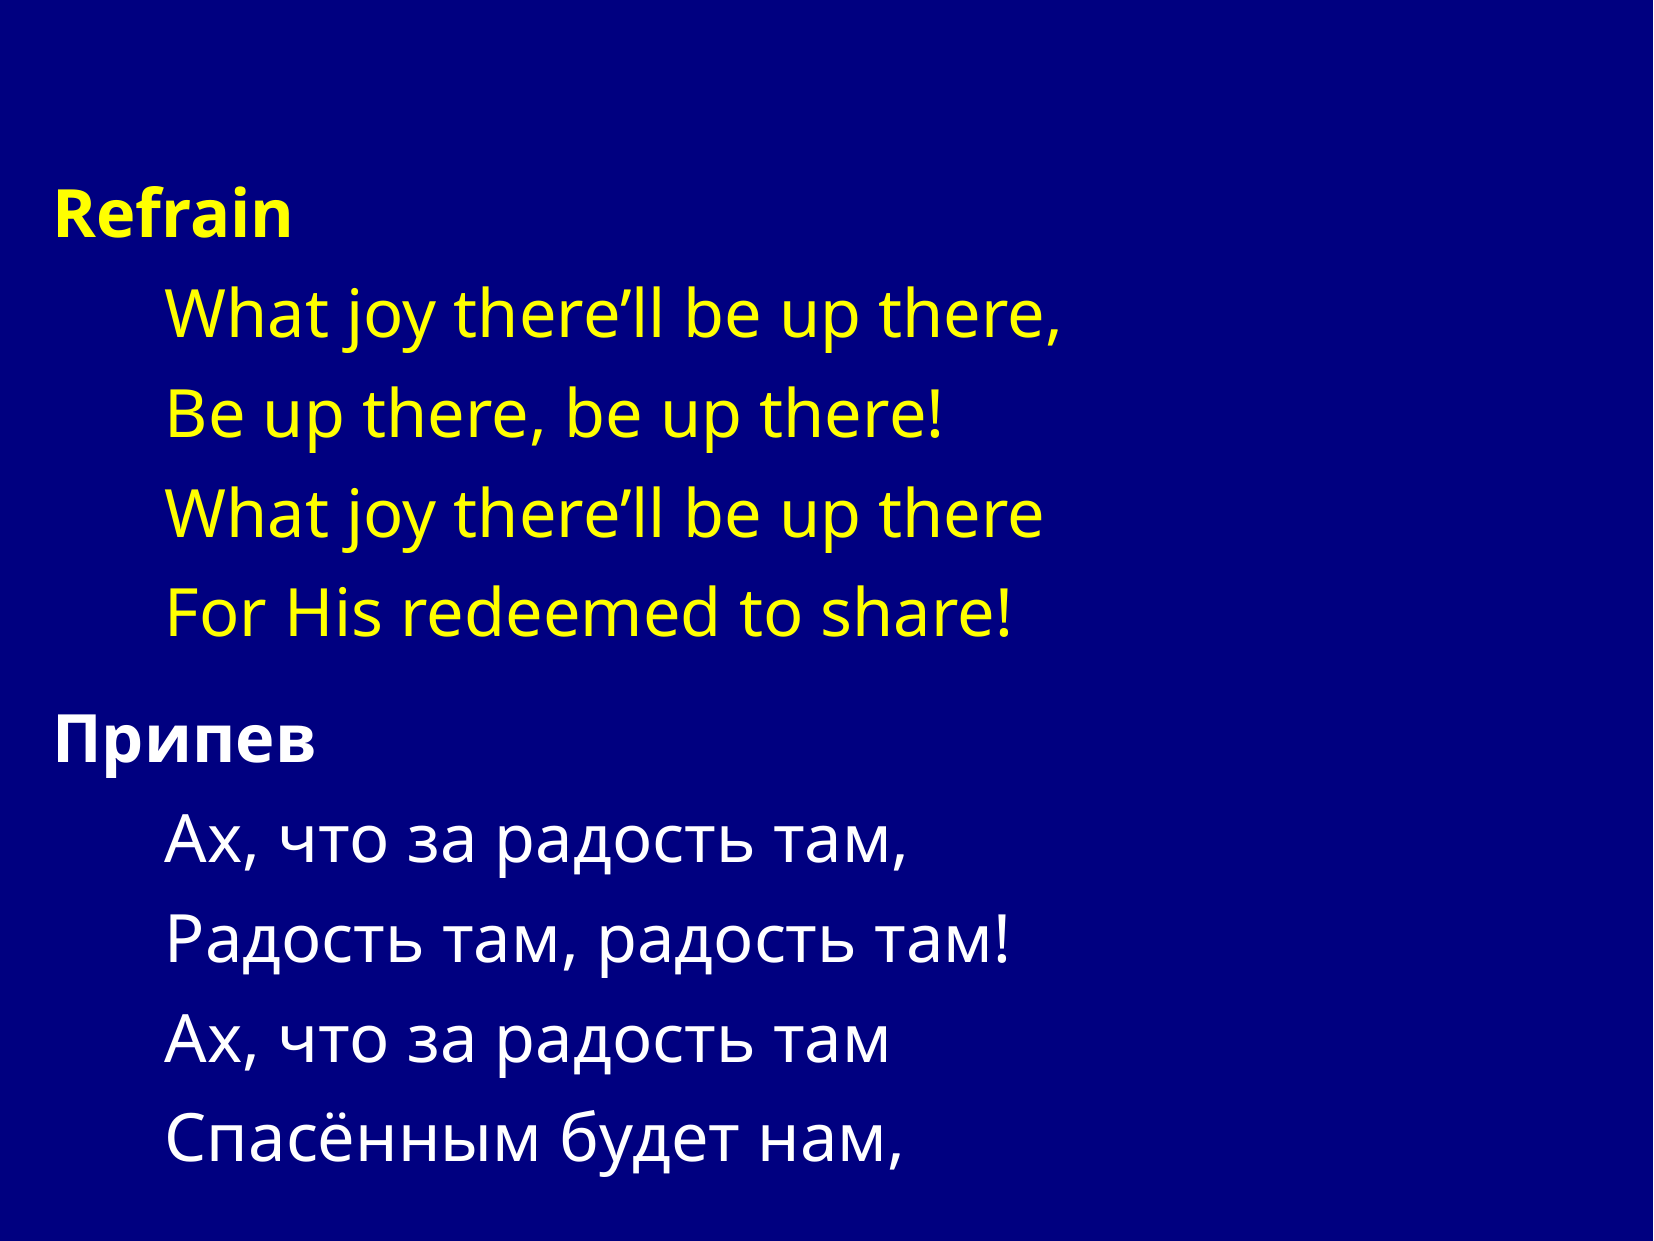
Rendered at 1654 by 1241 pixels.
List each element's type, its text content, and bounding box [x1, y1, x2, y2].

text_box Припев Ах, что за радость там, Радость там, радость там! Ах, что за радость там Спасённым будет нам, [37, 675, 1576, 1163]
text_box Refrain What joy there’ll be up there, Be up there, be up there! What joy there’ll be up there For His redeemed to share! [37, 150, 1576, 638]
